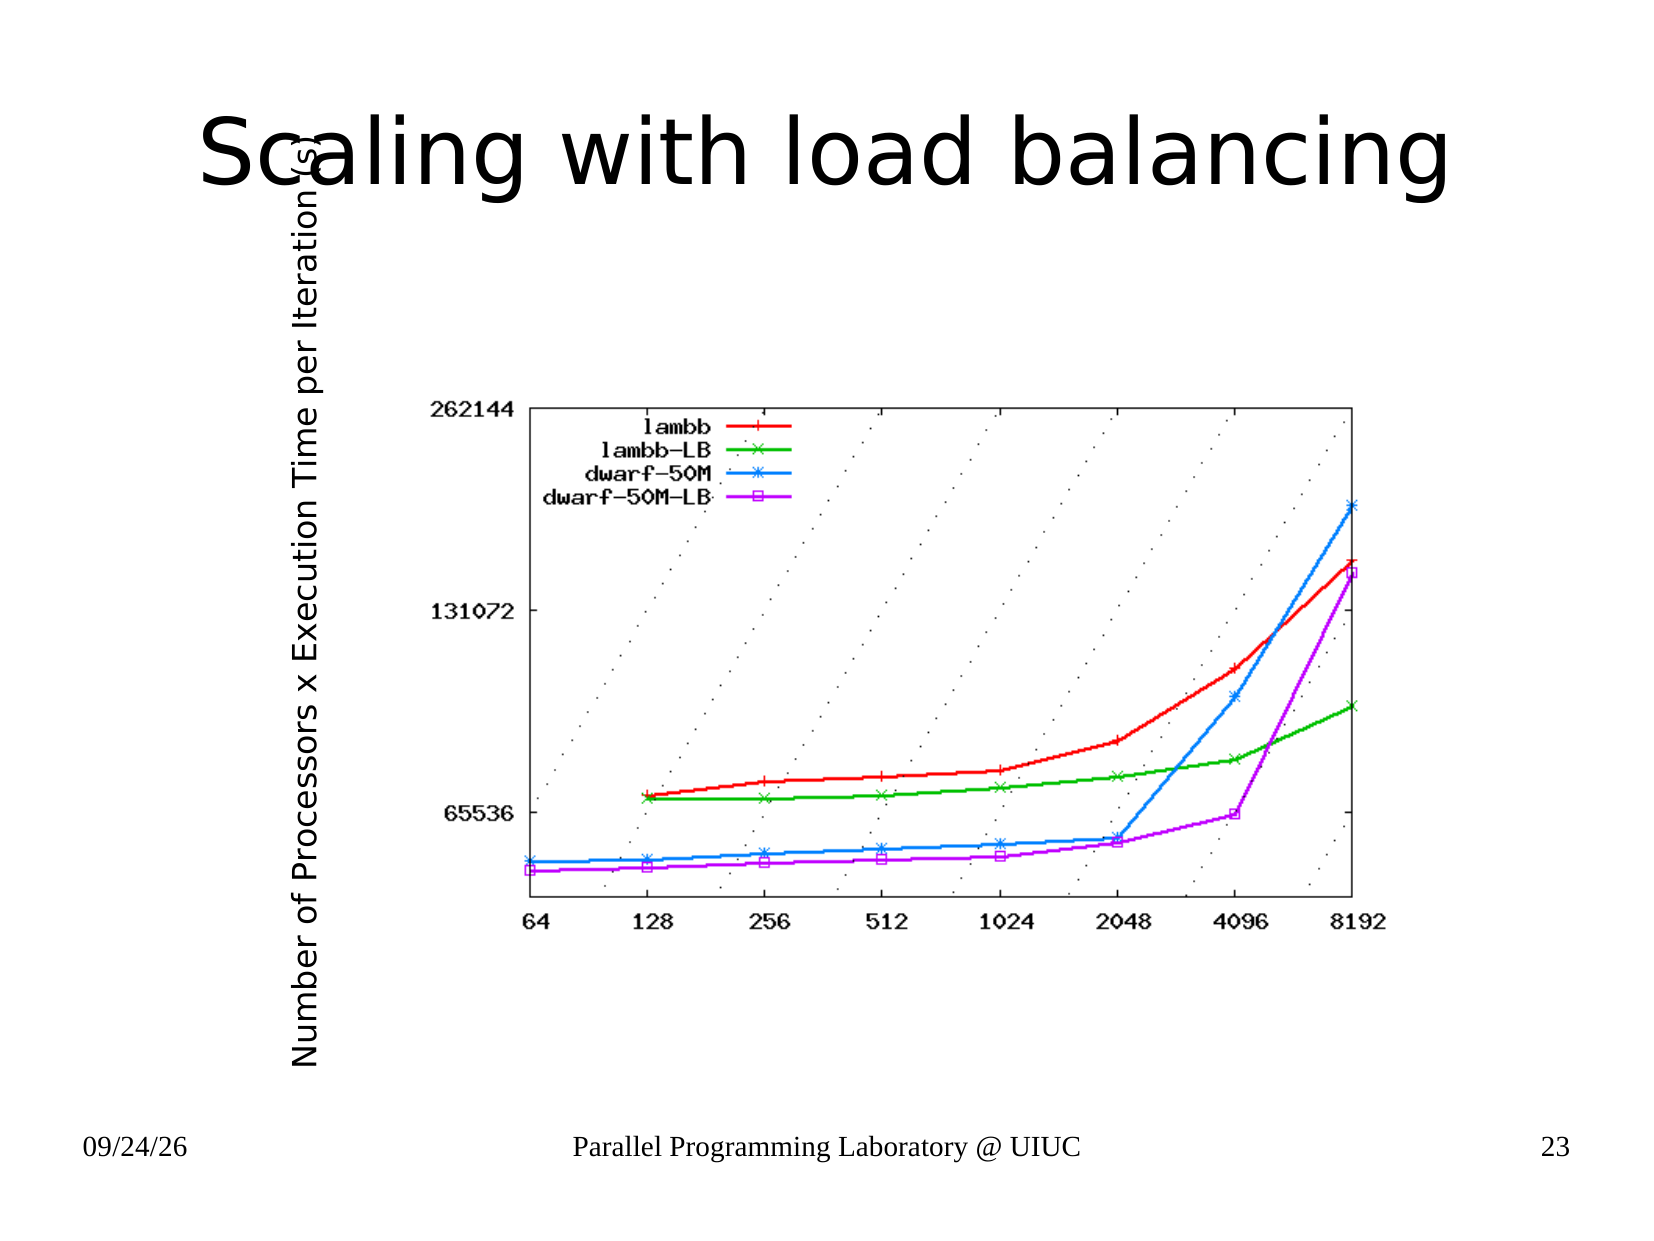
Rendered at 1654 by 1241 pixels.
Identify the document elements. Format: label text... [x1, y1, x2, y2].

picture [392, 381, 1392, 945]
text_box Number of Processors x Execution Time per Iteration (s) [278, 118, 332, 1084]
title Scaling with load balancing [82, 49, 1571, 257]
